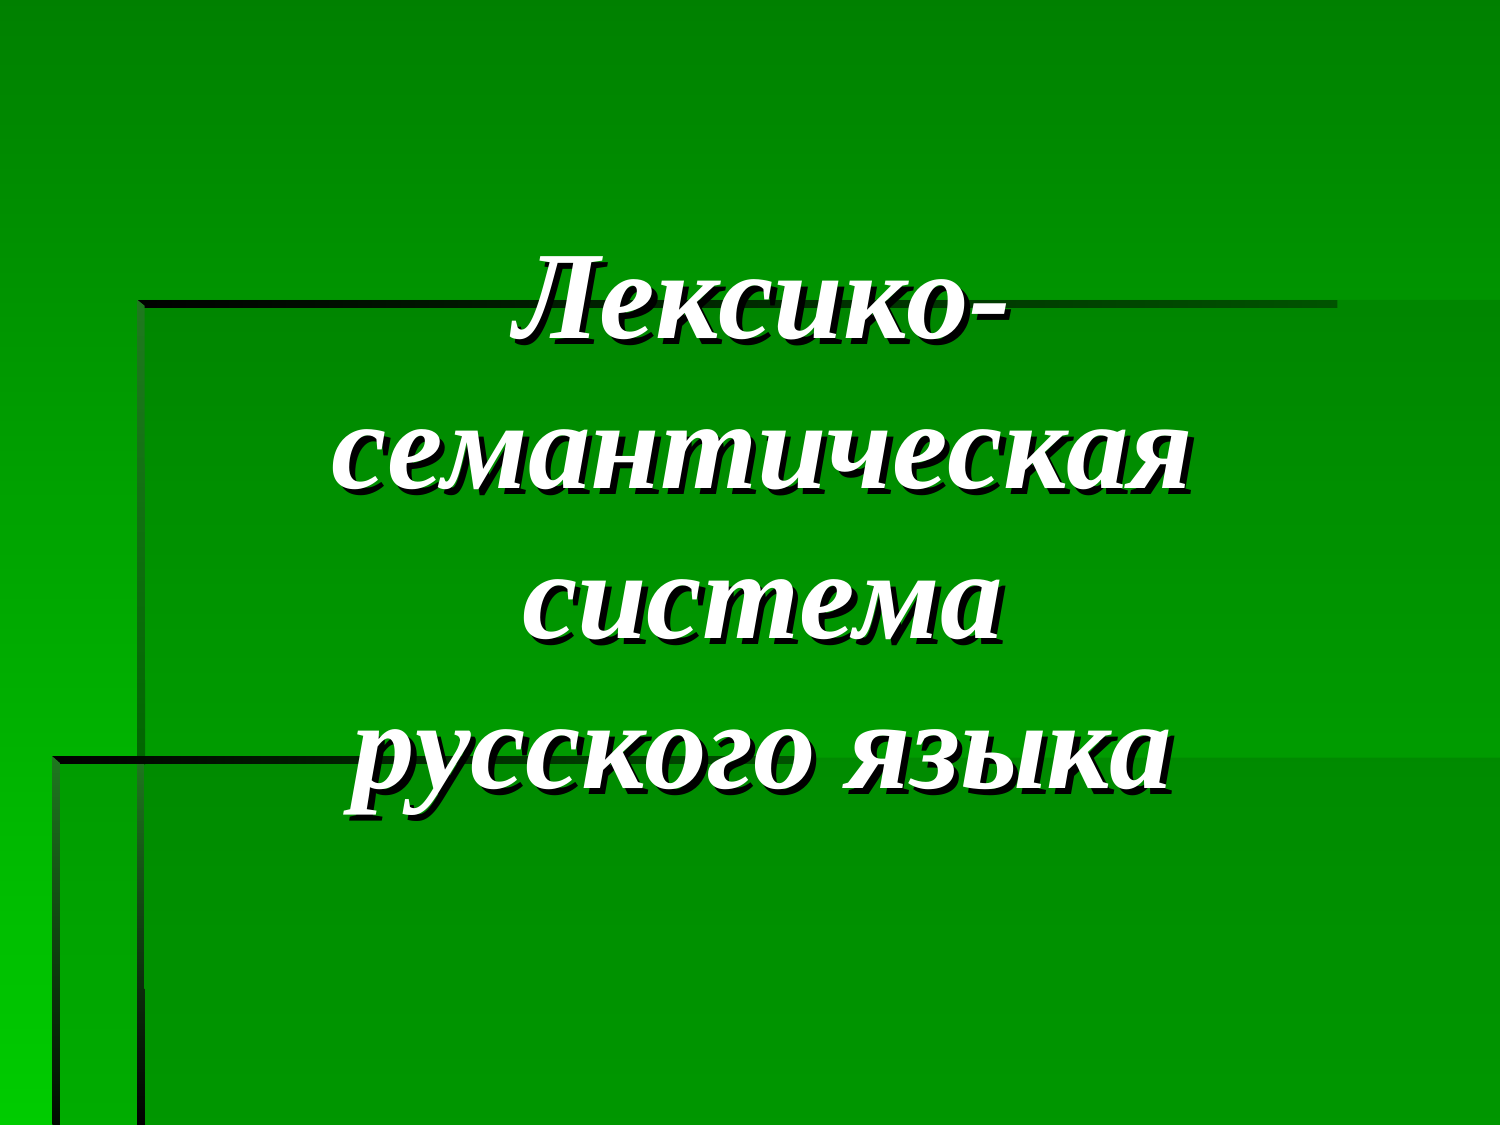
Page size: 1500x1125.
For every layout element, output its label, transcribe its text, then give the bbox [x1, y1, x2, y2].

title Лексико-семантическая система русского языка [75, 40, 1451, 988]
